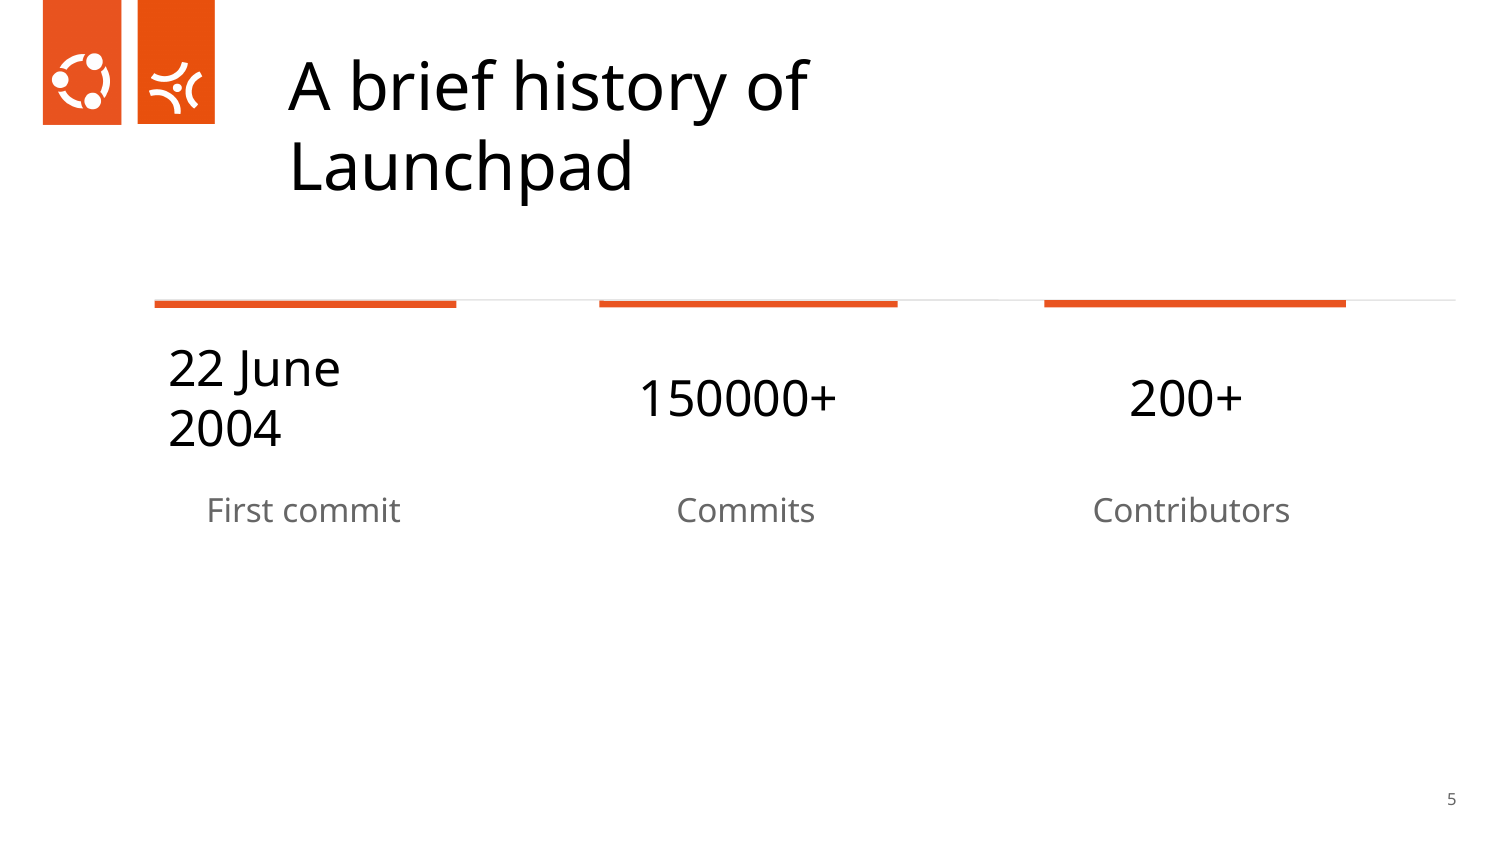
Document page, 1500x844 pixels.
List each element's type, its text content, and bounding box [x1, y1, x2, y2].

title 22 June 2004 [168, 340, 467, 452]
title A brief history of Launchpad [288, 43, 1137, 126]
subtitle Contributors [1042, 488, 1341, 572]
slide_number <number> [1381, 773, 1472, 839]
picture [137, 0, 216, 124]
subtitle Commits [596, 488, 896, 572]
title 150000+ [638, 340, 854, 452]
title 200+ [1129, 340, 1254, 452]
subtitle First commit [154, 488, 454, 572]
